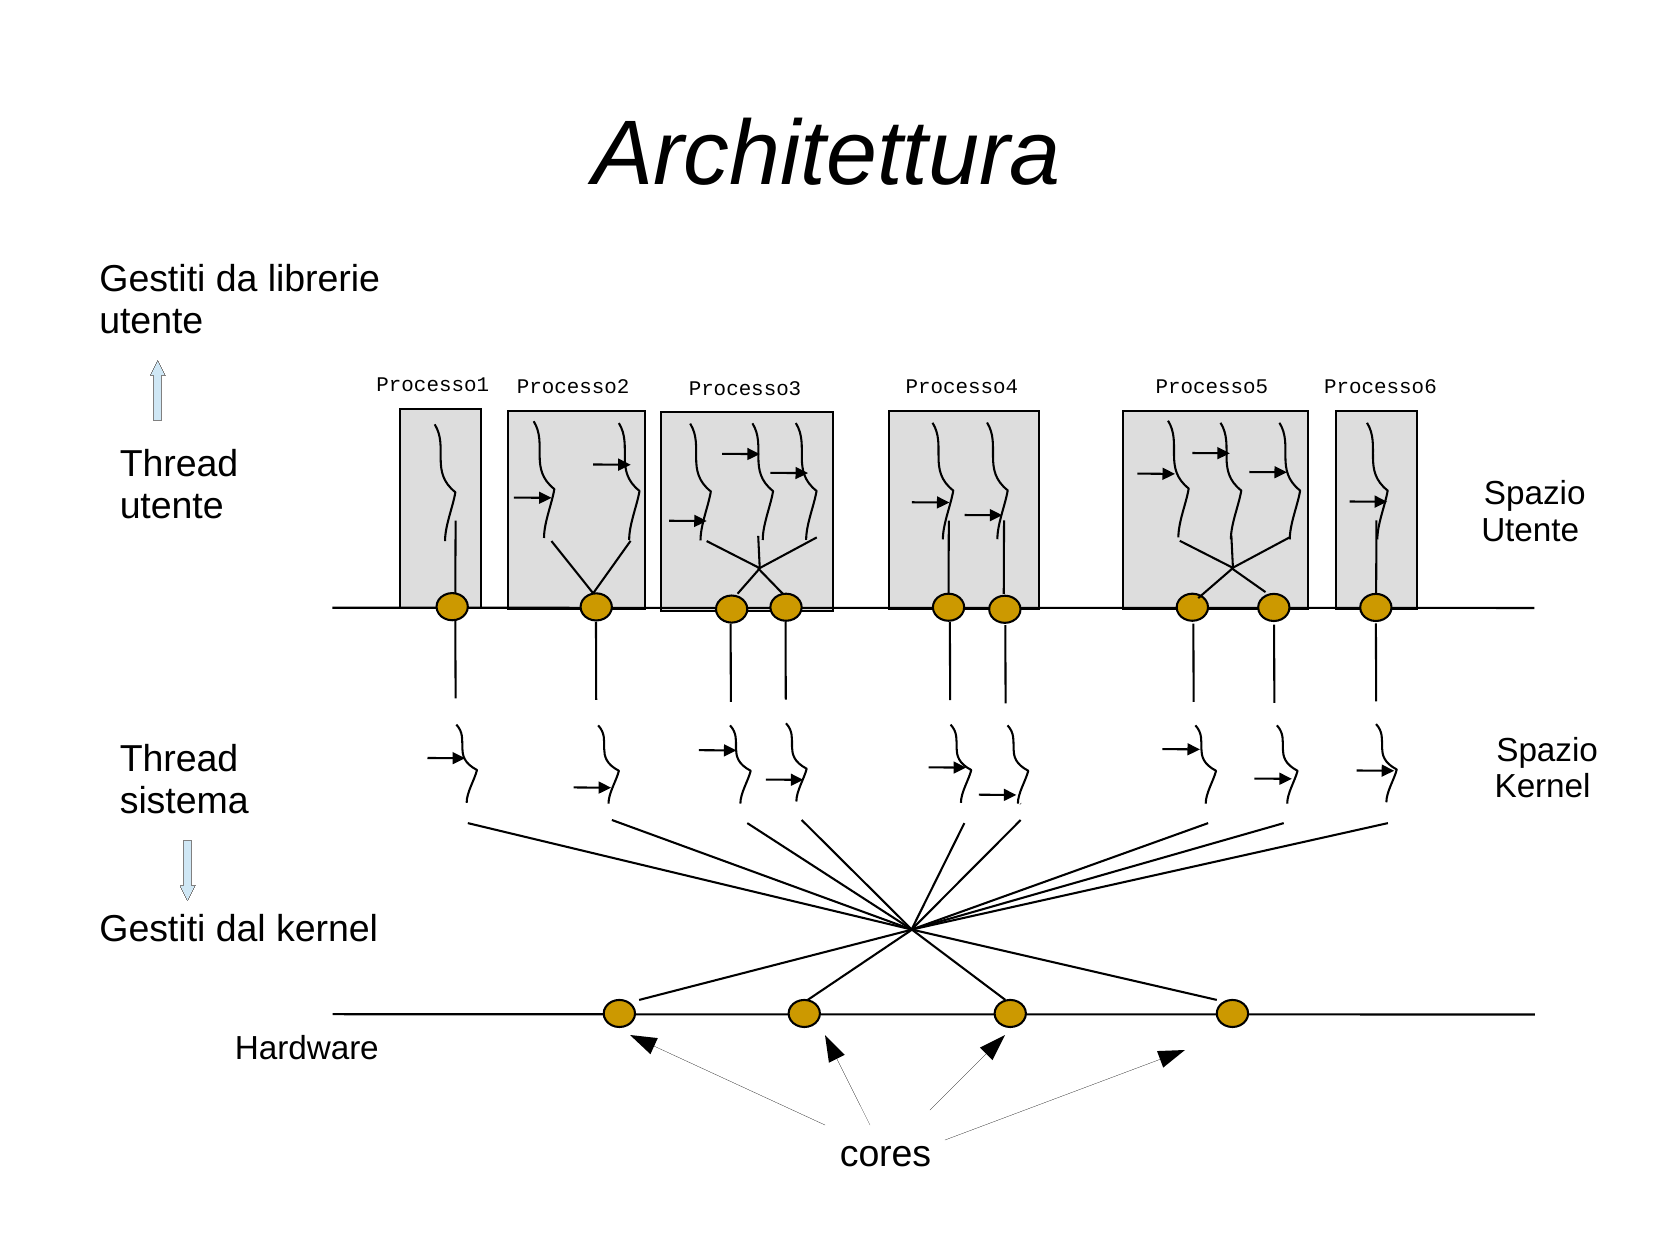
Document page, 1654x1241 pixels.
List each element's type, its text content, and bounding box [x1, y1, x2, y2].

text_box [994, 999, 1026, 1028]
text_box Processo3 [674, 370, 817, 410]
text_box [1216, 999, 1249, 1028]
text_box [150, 360, 166, 421]
text_box Processo6 [1309, 368, 1452, 408]
text_box Gestiti dal kernel [84, 900, 415, 957]
text_box [888, 410, 1039, 623]
title Architettura [82, 49, 1571, 257]
text_box Thread sistema [105, 730, 346, 830]
text_box [1335, 410, 1418, 622]
text_box Spazio Utente [1466, 466, 1604, 557]
text_box Thread utente [105, 435, 256, 534]
text_box [660, 412, 833, 623]
text_box [788, 999, 820, 1028]
text_box Processo5 [1140, 368, 1284, 408]
text_box Gestiti da librerie utente [84, 250, 415, 350]
text_box [603, 999, 636, 1028]
text_box [1123, 410, 1308, 622]
text_box [507, 410, 646, 621]
text_box [400, 409, 482, 621]
text_box Processo4 [890, 368, 1034, 408]
text_box Processo2 [502, 368, 645, 408]
text_box [180, 840, 196, 901]
text_box Processo1 [361, 366, 504, 406]
text_box Hardware [220, 1021, 404, 1075]
text_box cores [825, 1125, 1066, 1182]
text_box Spazio Kernel [1479, 723, 1615, 813]
